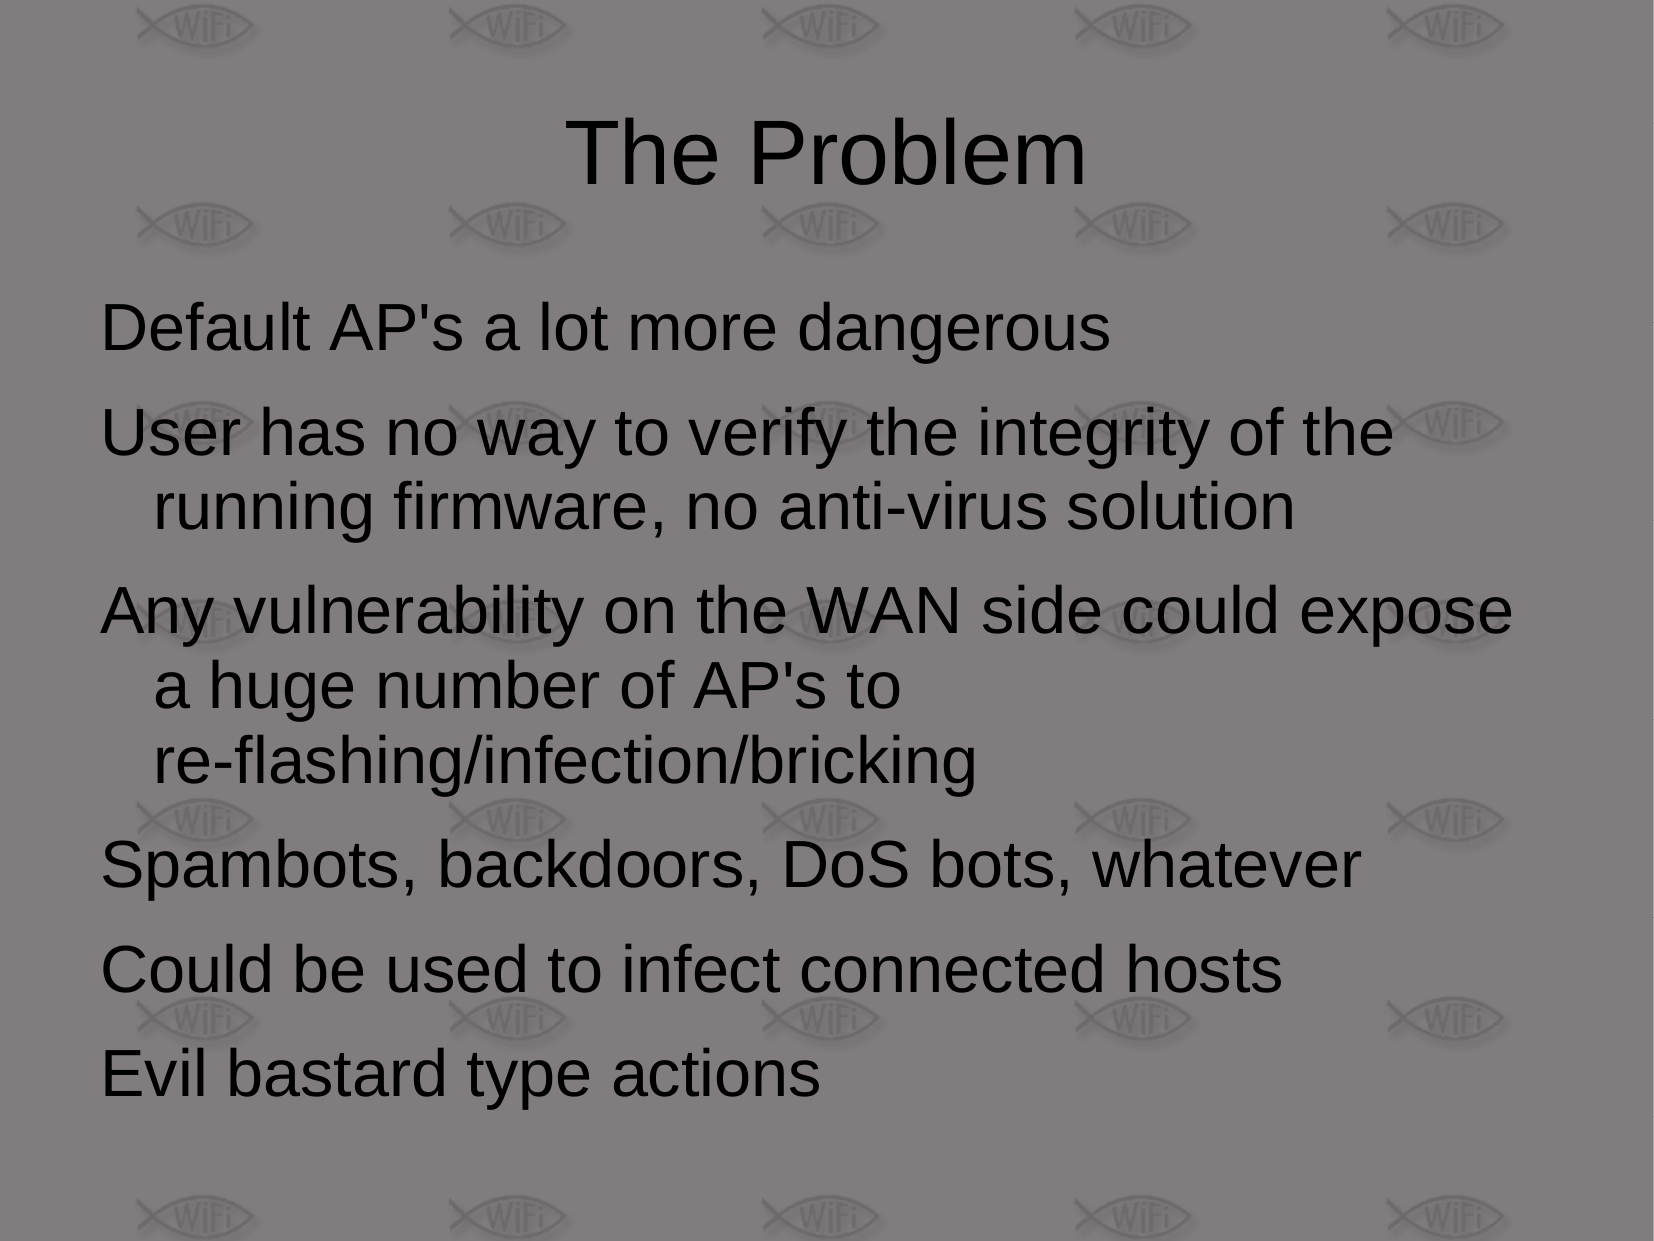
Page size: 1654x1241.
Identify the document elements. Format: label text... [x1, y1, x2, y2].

list Default AP's a lot more dangerous User has no way to verify the integrity of the running firmware, no anti-virus solution Any vulnerability on the WAN side could expose a huge number of AP's to re-flashing/infection/bricking Spambots, backdoors, DoS bots, whatever Could be used to infect connected hosts Evil bastard type actions [82, 290, 1571, 1111]
picture [0, 0, 1654, 1241]
title The Problem [82, 49, 1571, 257]
